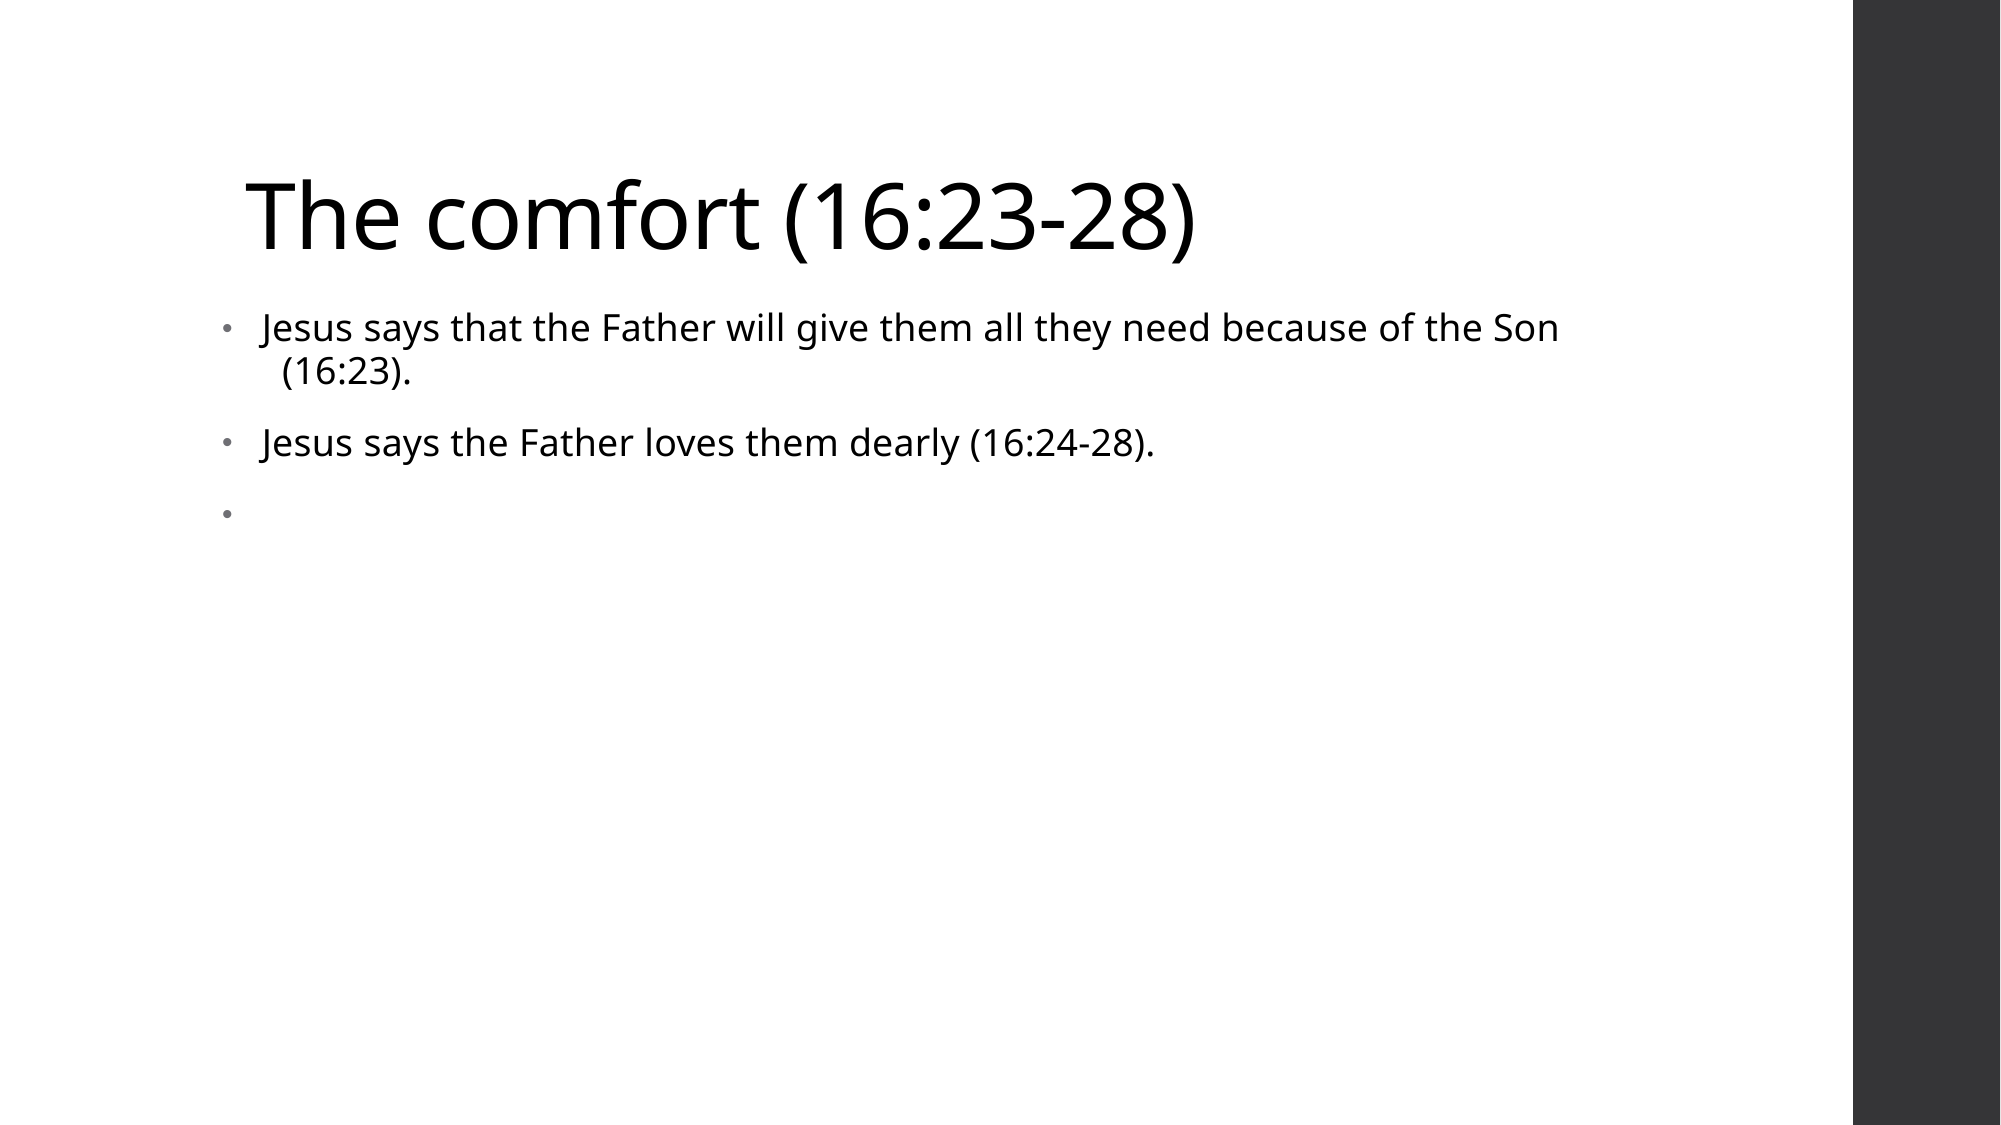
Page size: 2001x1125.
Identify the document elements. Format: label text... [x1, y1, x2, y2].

list Jesus says that the Father will give them all they need because of the Son (16:23). Jesus says the Father loves them dearly (16:24-28). [206, 299, 1617, 1014]
title The comfort (16:23-28) [206, 60, 1797, 278]
